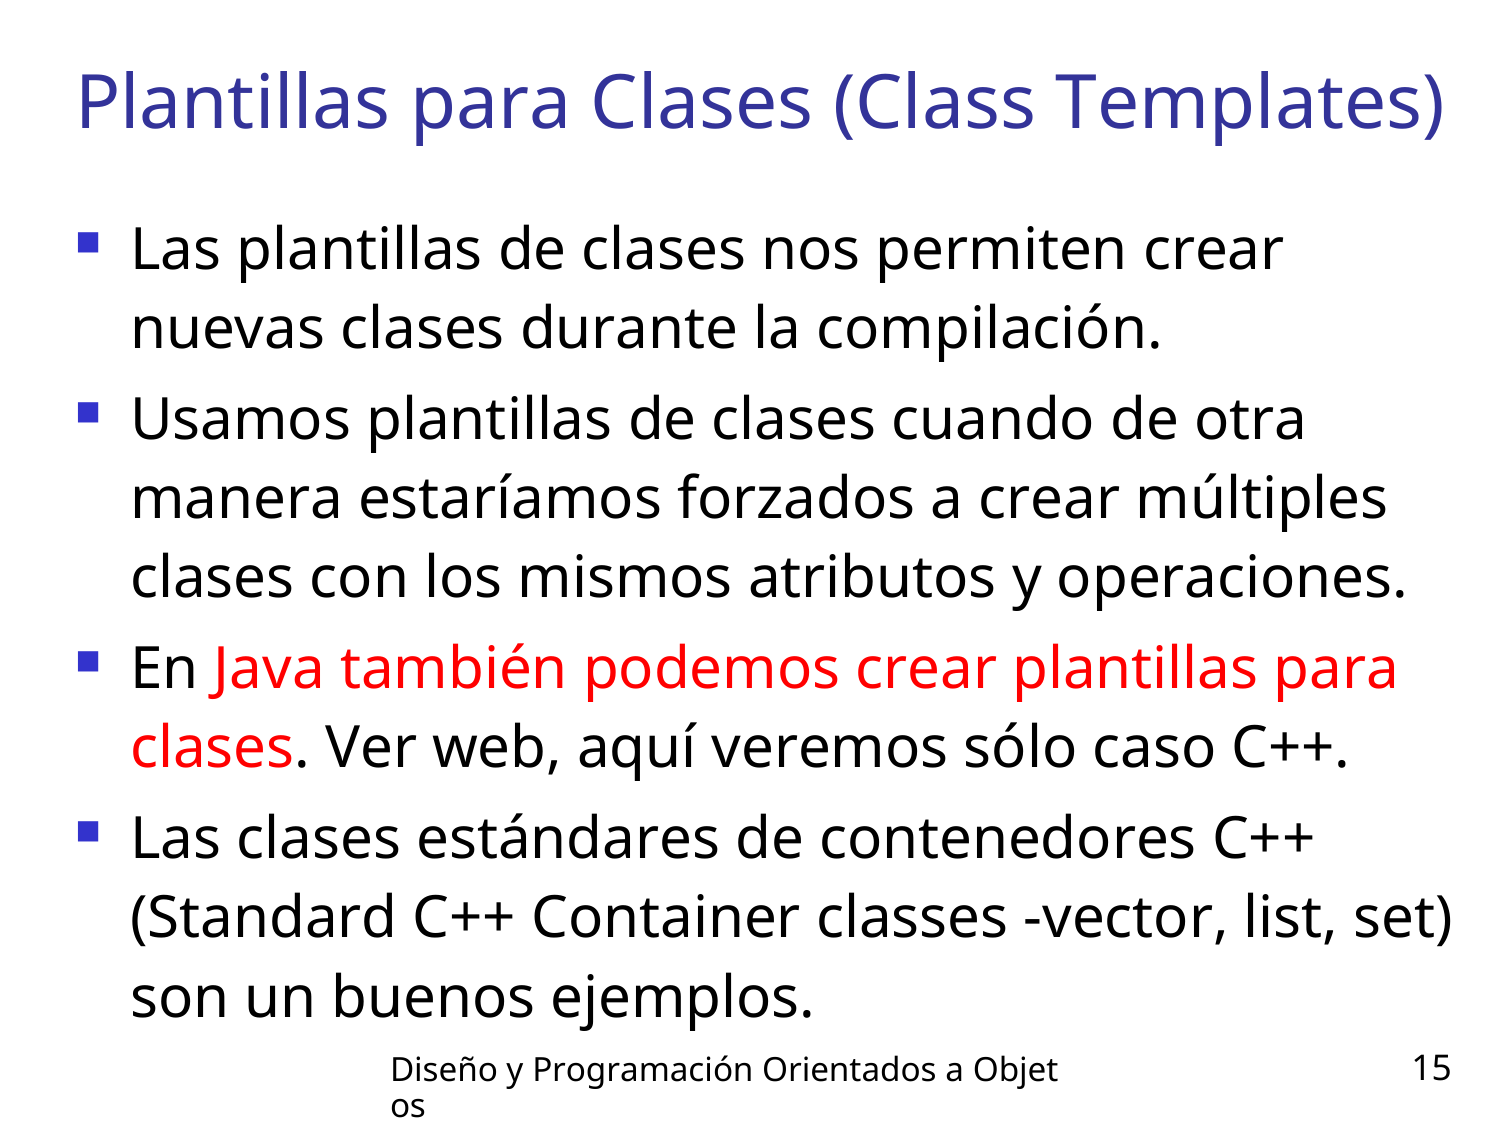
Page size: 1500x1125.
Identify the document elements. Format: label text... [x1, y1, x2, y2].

list Las plantillas de clases nos permiten crear nuevas clases durante la compilación. Usamos plantillas de clases cuando de otra manera estaríamos forzados a crear múltiples clases con los mismos atributos y operaciones. En Java también podemos crear plantillas para clases. Ver web, aquí veremos sólo caso C++. Las clases estándares de contenedores C++ (Standard C++ Container classes -vector, list, set) son un buenos ejemplos. [75, 207, 1462, 1013]
title Plantillas para Clases (Class Templates)‏ [75, 18, 1466, 181]
